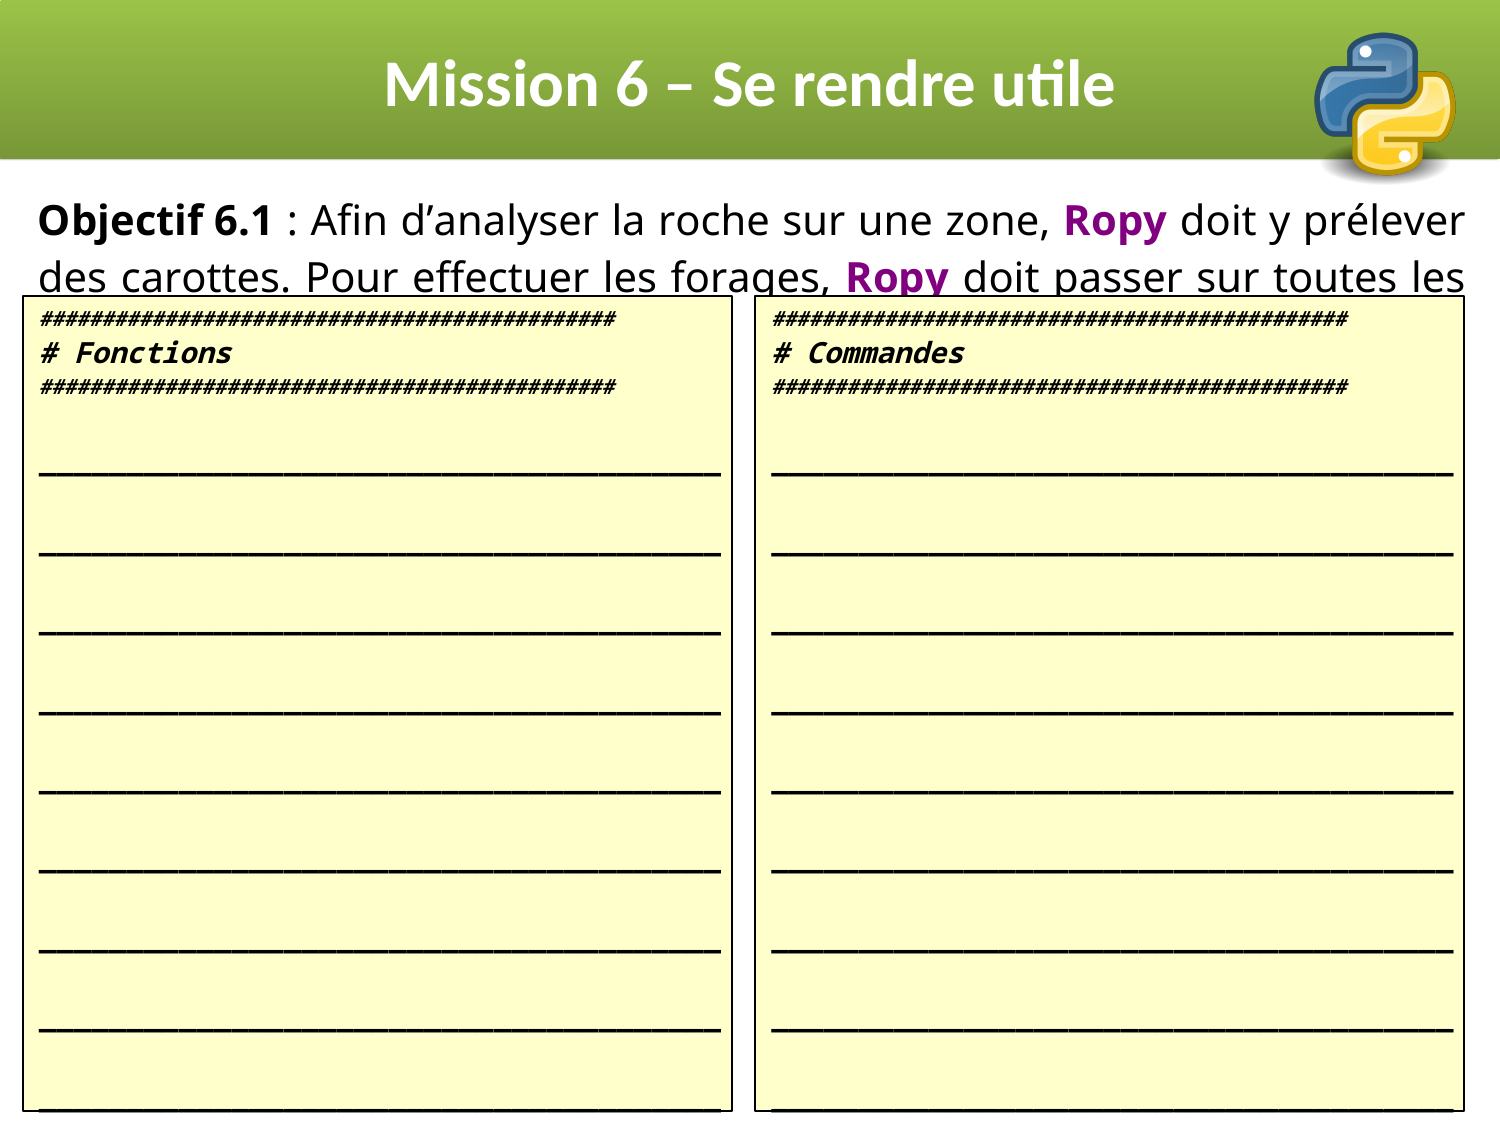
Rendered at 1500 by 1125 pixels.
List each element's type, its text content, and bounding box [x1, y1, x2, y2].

picture [1305, 29, 1465, 183]
text_box ############################################## # Commandes ############################################## _______________________________________ _______________________________________ _______________________________________ _______________________________________ _______________________________________ _______________________________________ _______________________________________ _______________________________________ _______________________________________ _______________________________________ _______________________________________ _______________________________________ [755, 295, 1465, 1111]
text_box Mission 6 – Se rendre utile [0, 0, 1500, 159]
text_box Objectif 6.1 : Afin d’analyser la roche sur une zone, Ropy doit y prélever des carottes. Pour effectuer les forages, Ropy doit passer sur toutes les cases. [23, 183, 1481, 282]
text_box ############################################## # Fonctions ############################################## _______________________________________ _______________________________________ _______________________________________ _______________________________________ _______________________________________ _______________________________________ _______________________________________ _______________________________________ _______________________________________ _______________________________________ _______________________________________ _______________________________________ [23, 295, 732, 1111]
